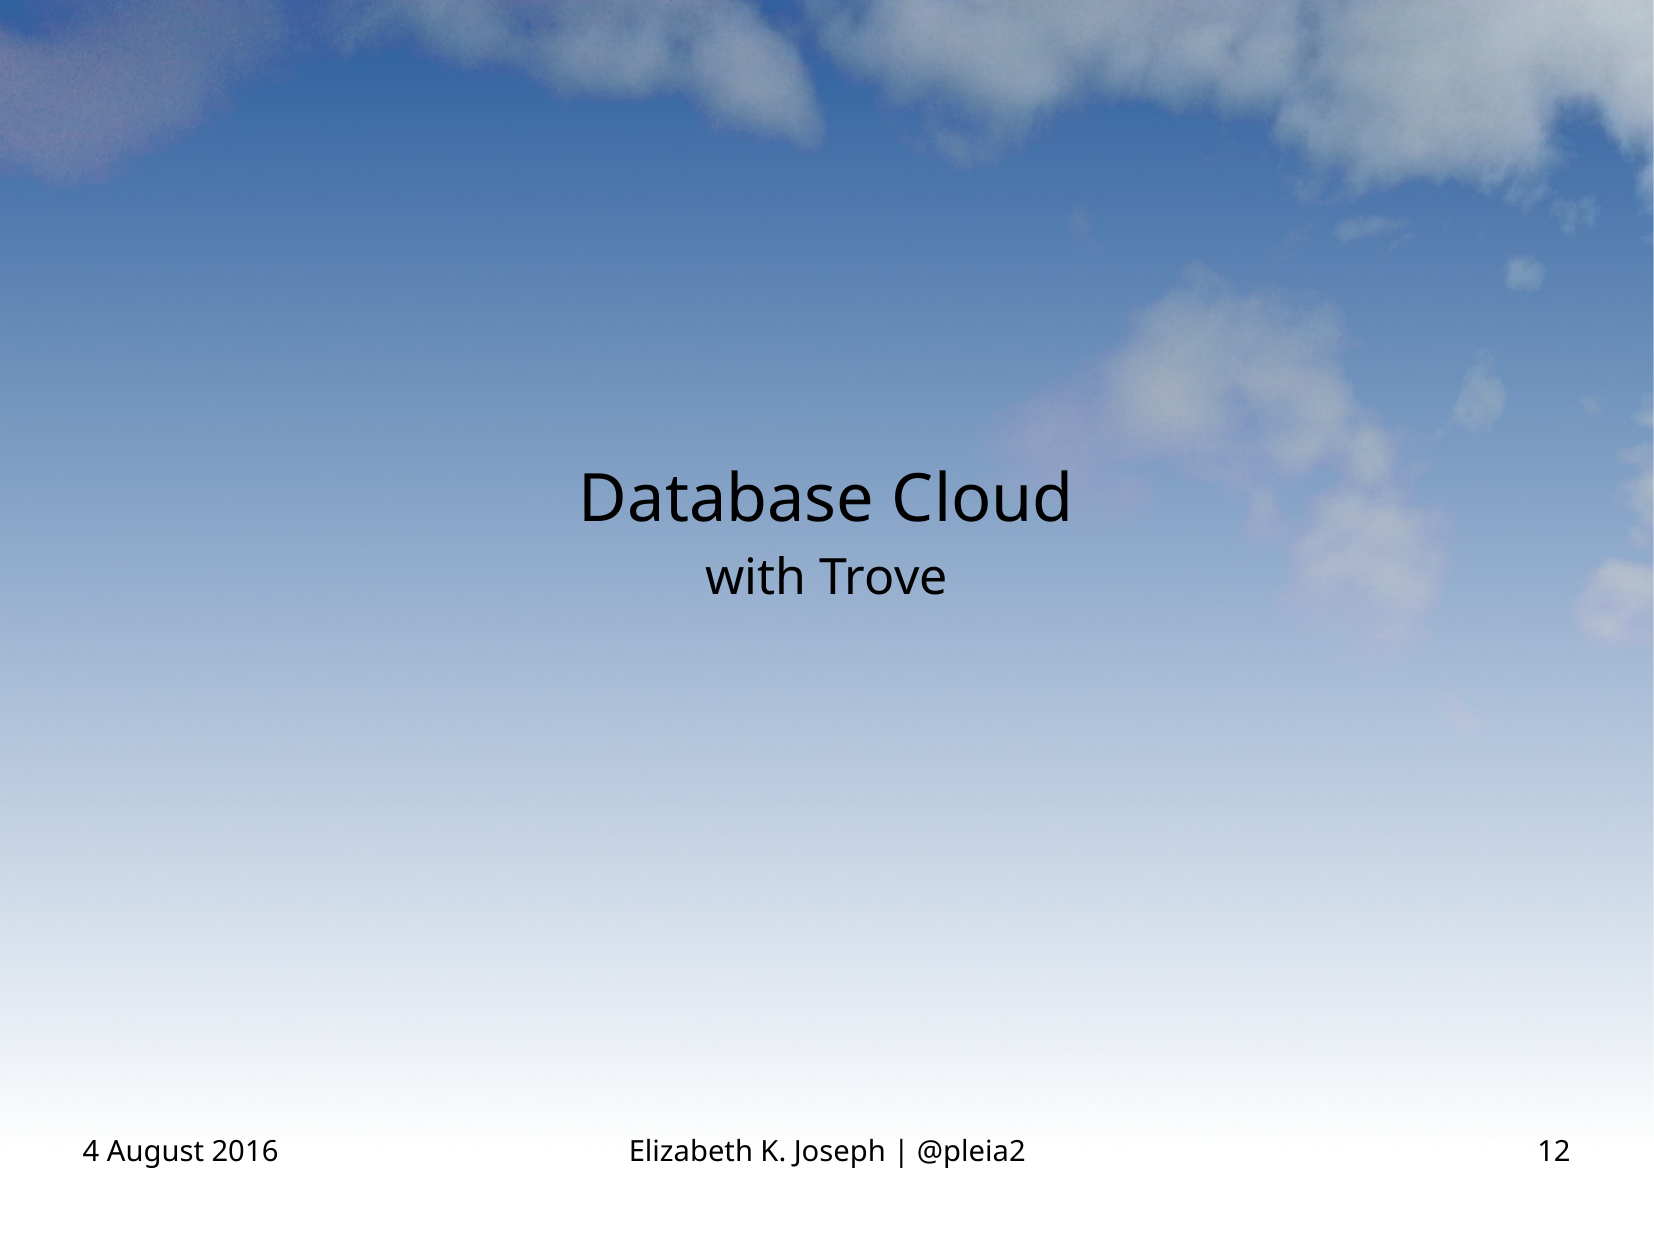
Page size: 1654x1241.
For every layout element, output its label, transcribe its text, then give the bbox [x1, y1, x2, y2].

picture [0, 0, 1654, 1241]
subtitle Database Cloud with Trove [82, 49, 1571, 1010]
